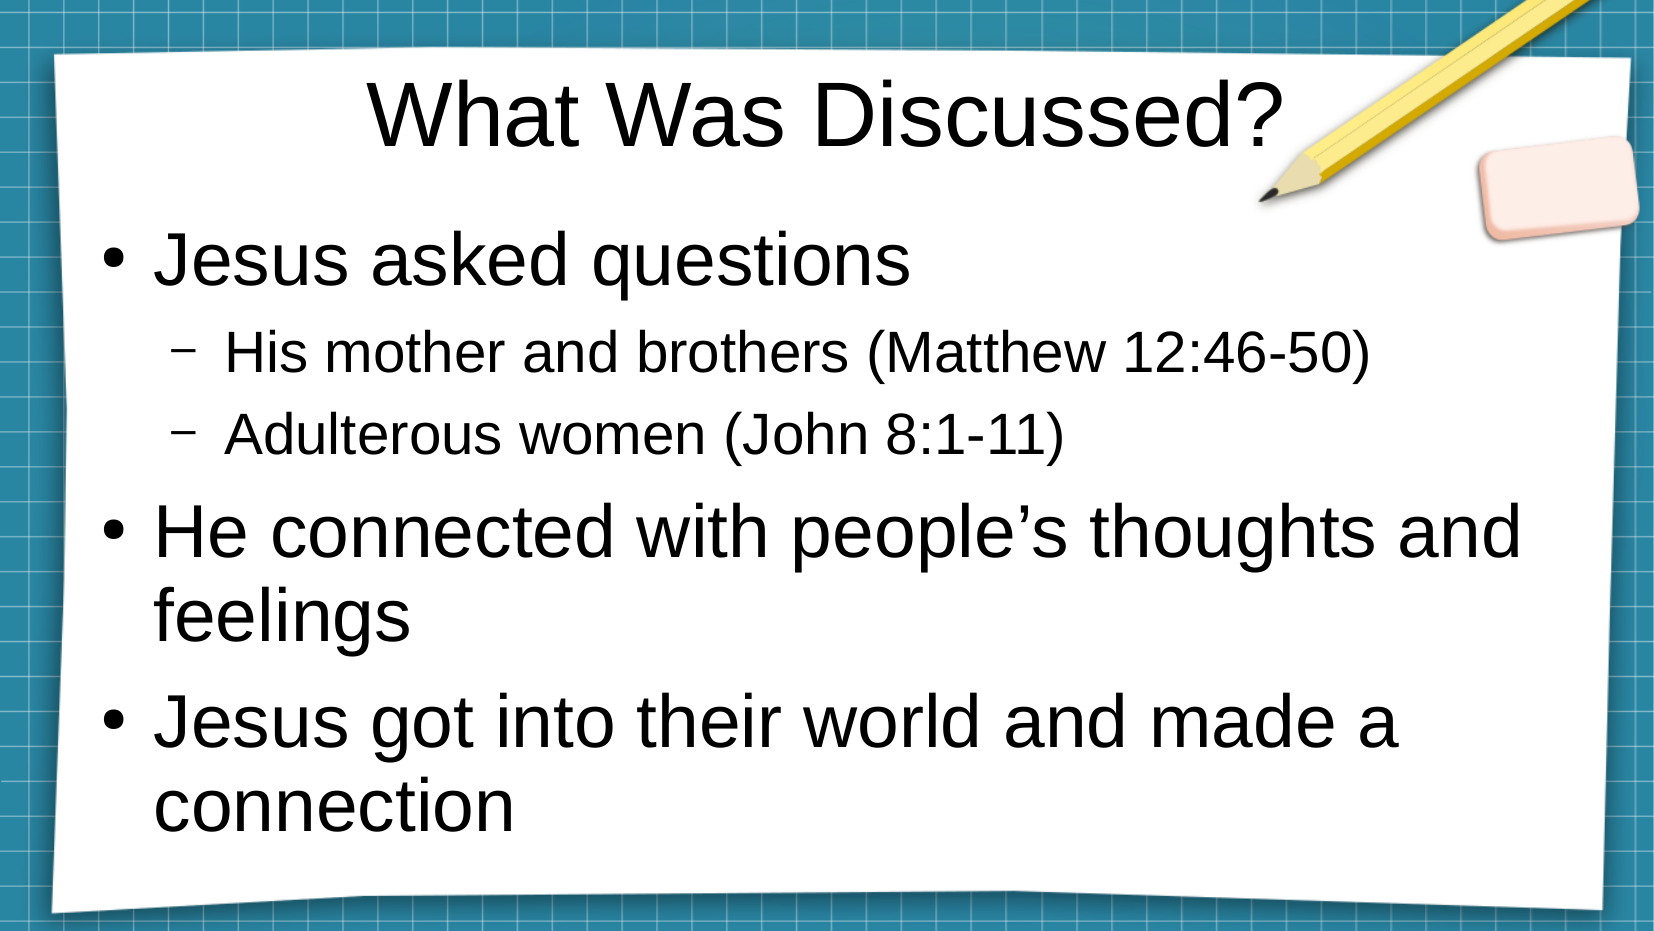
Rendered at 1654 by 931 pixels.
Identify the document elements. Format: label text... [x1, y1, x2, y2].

title What Was Discussed? [82, 37, 1571, 193]
picture [0, 0, 1654, 931]
list Jesus asked questions His mother and brothers (Matthew 12:46-50) Adulterous women (John 8:1-11) He connected with people’s thoughts and feelings Jesus got into their world and made a connection [82, 217, 1576, 863]
